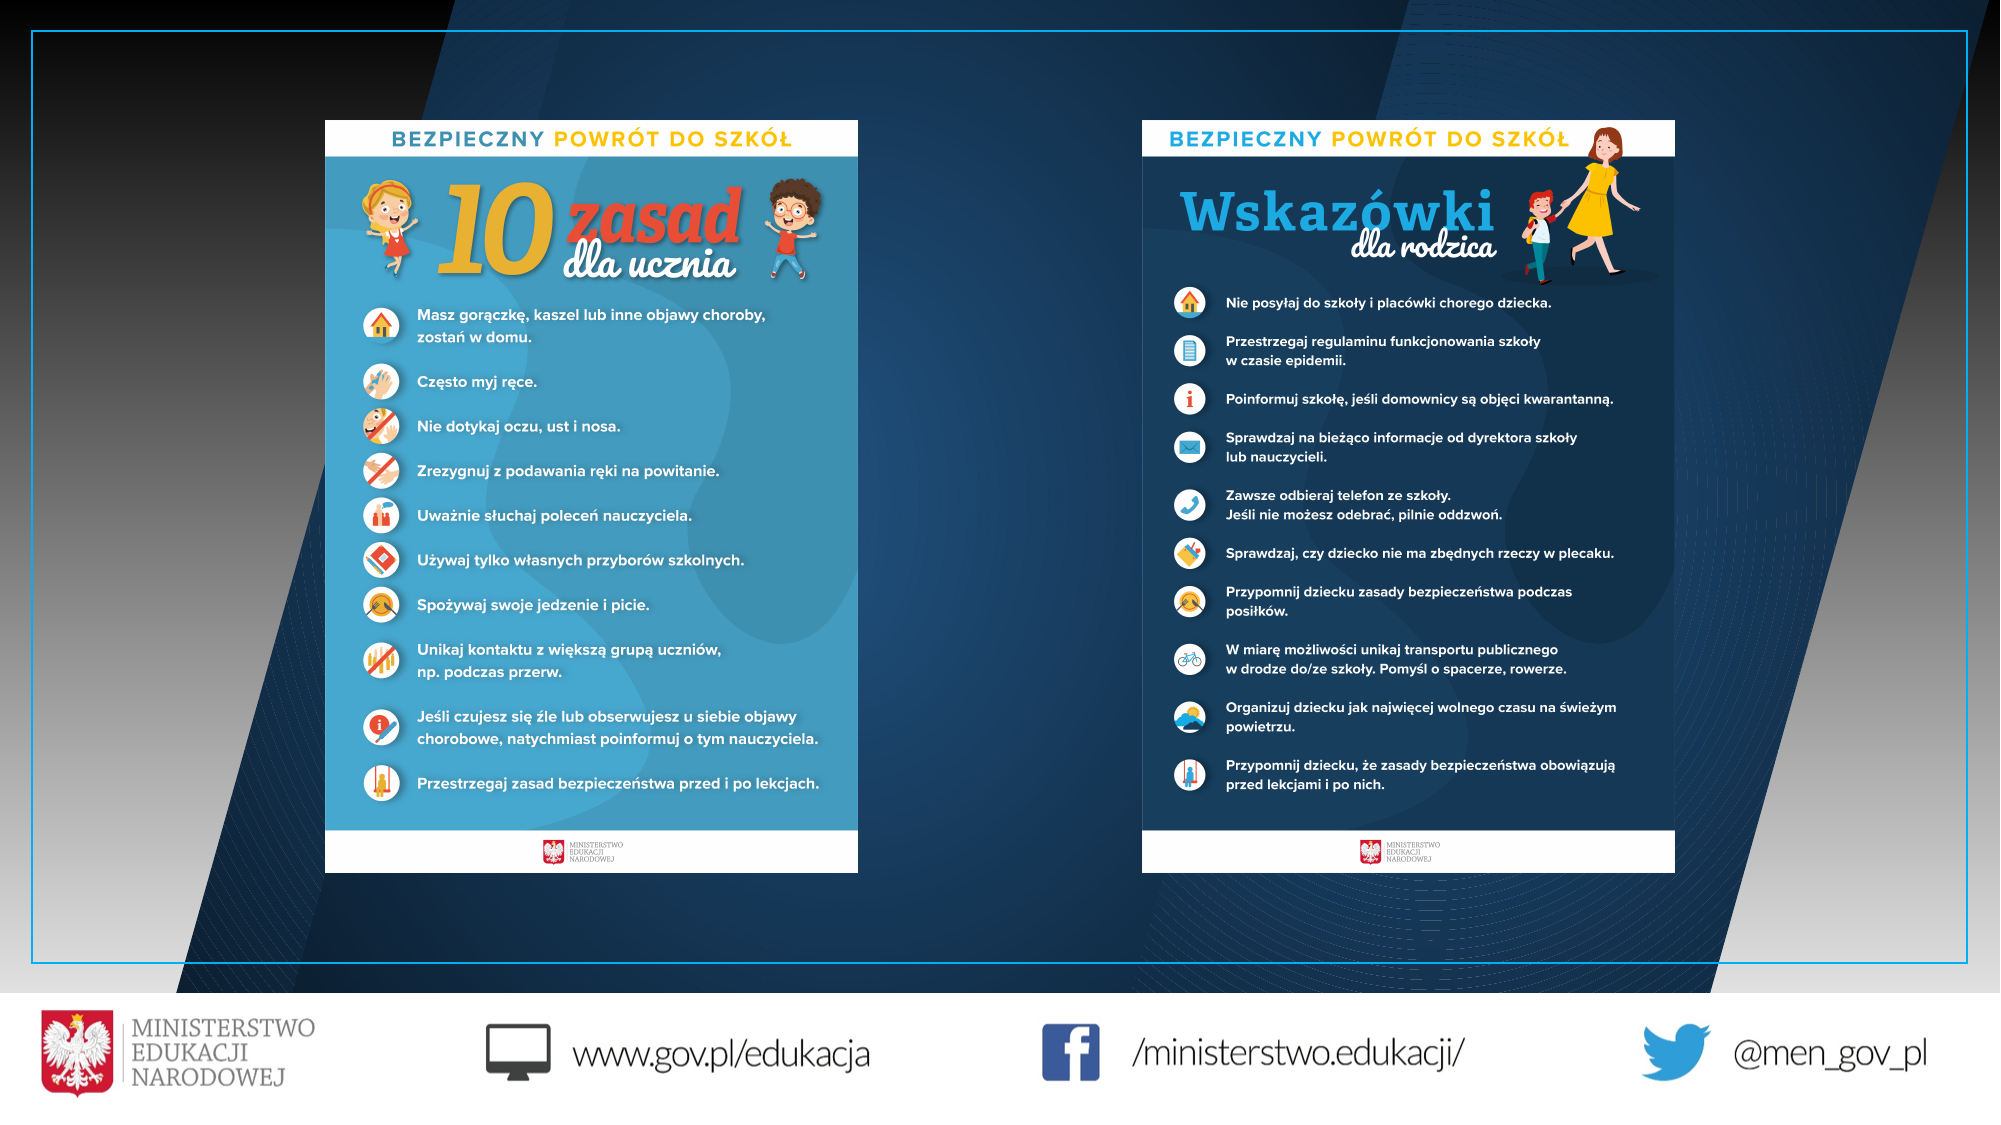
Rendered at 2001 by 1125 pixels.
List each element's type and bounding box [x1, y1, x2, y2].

picture [325, 120, 858, 873]
picture [1142, 120, 1675, 873]
picture [0, 993, 2000, 1125]
text_box [184, 32, 1966, 962]
text_box [446, 0, 1990, 76]
text_box [176, 964, 1719, 993]
